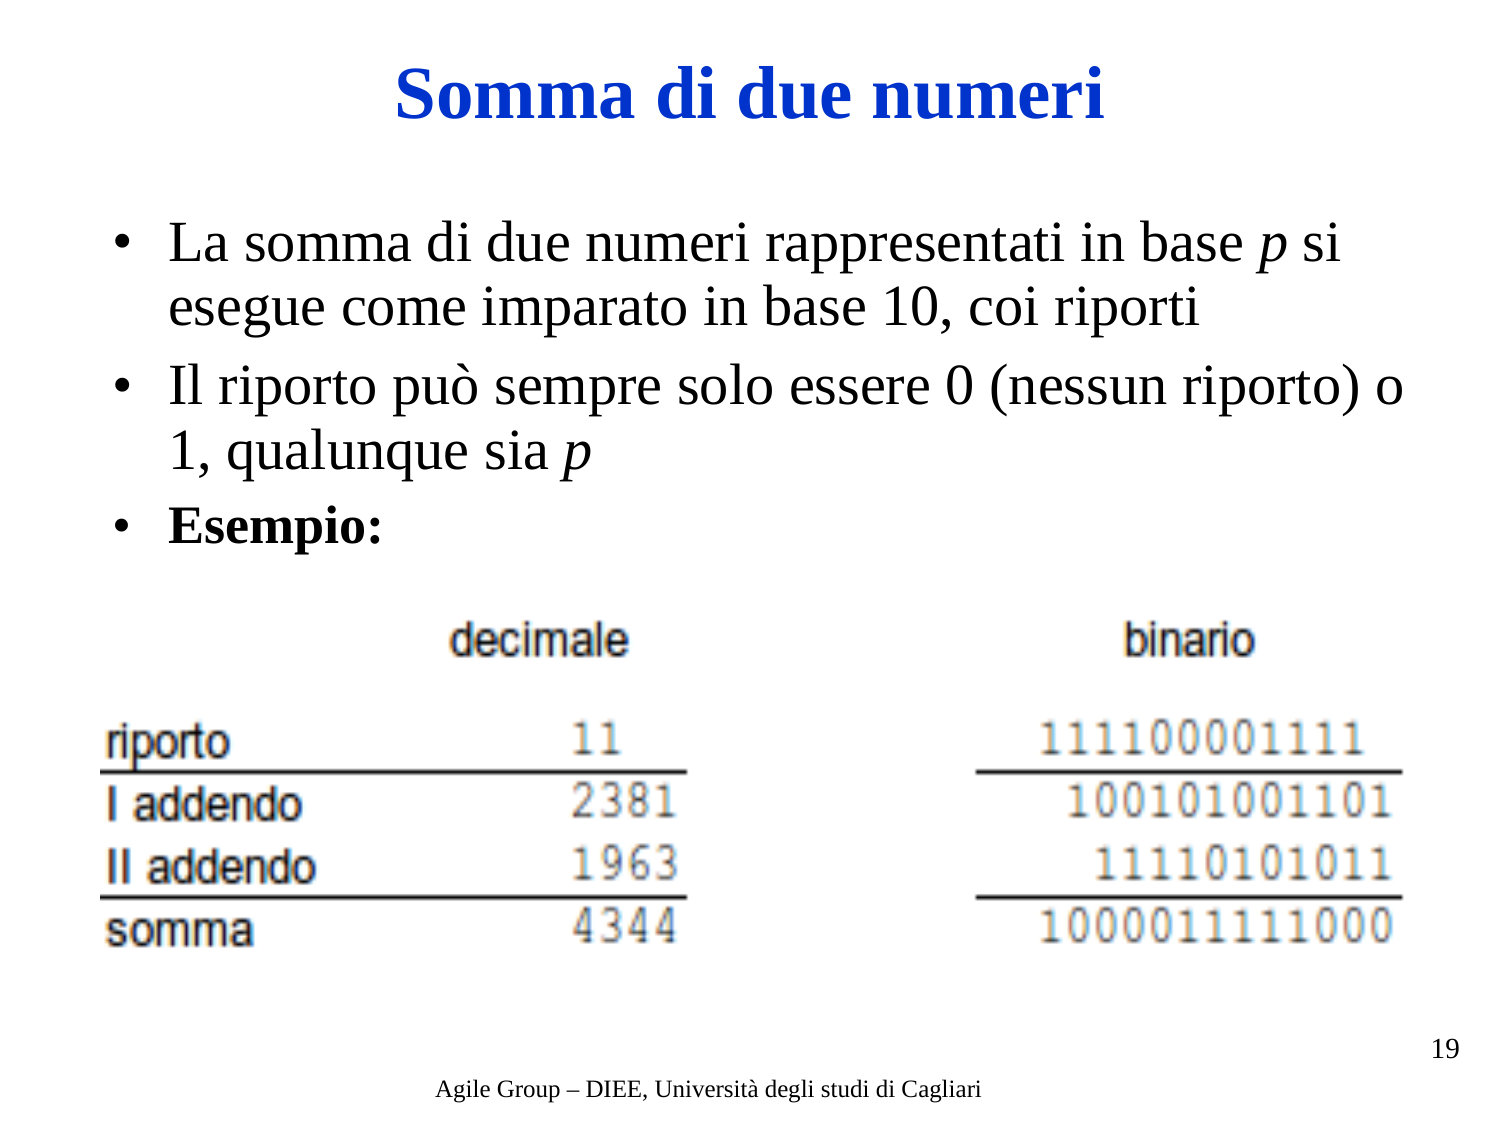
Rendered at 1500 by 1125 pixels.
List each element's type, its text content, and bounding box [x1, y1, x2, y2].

list La somma di due numeri rappresentati in base p si esegue come imparato in base 10, coi riporti Il riporto può sempre solo essere 0 (nessun riporto) o 1, qualunque sia p Esempio: [97, 201, 1426, 575]
picture [100, 607, 1407, 983]
title Somma di due numeri [112, 12, 1388, 175]
